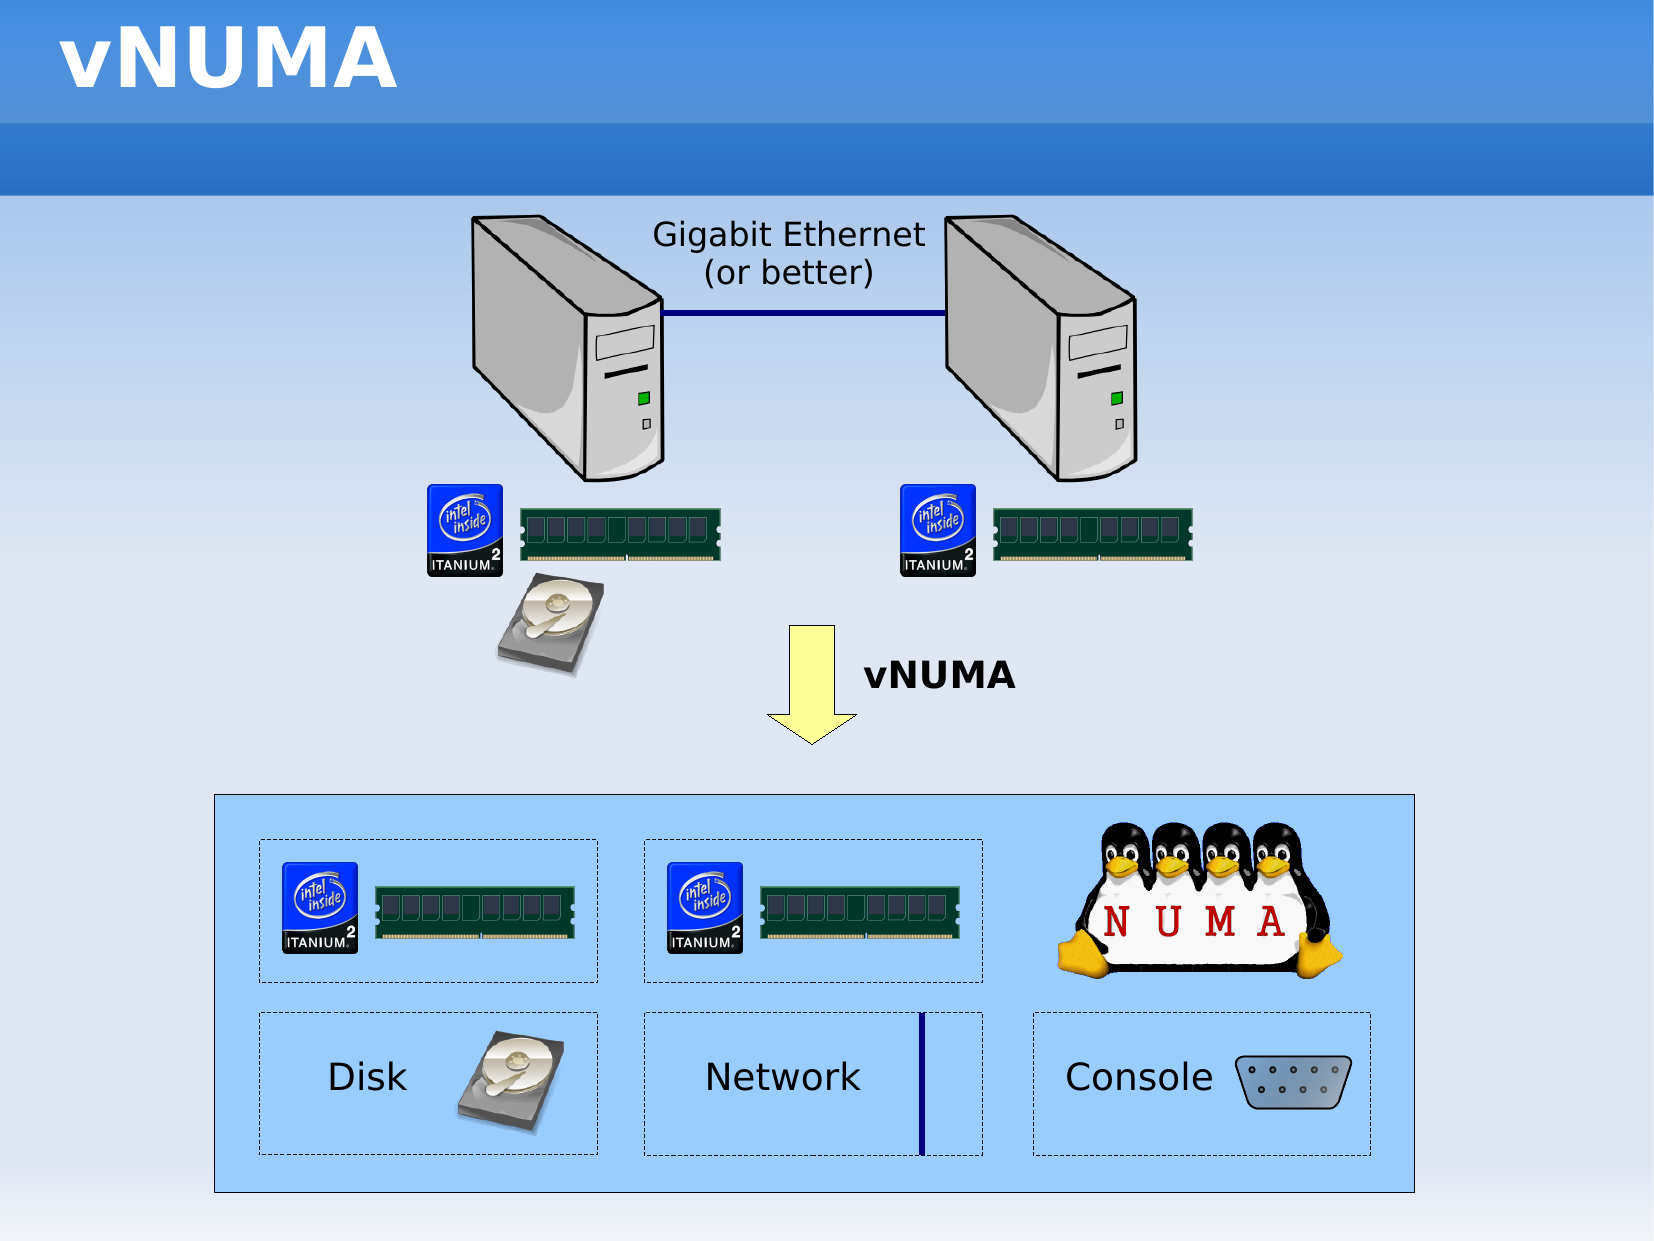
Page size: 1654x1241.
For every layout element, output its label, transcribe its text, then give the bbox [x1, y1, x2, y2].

title vNUMA [59, 0, 1595, 119]
text_box Console [1050, 1048, 1207, 1107]
text_box Gigabit Ethernet (or better) [637, 208, 936, 301]
text_box vNUMA [848, 646, 1028, 706]
text_box Network [689, 1048, 873, 1107]
text_box Disk [312, 1048, 421, 1107]
picture [0, 0, 1654, 1241]
text_box [214, 794, 1415, 1193]
text_box [767, 625, 857, 745]
